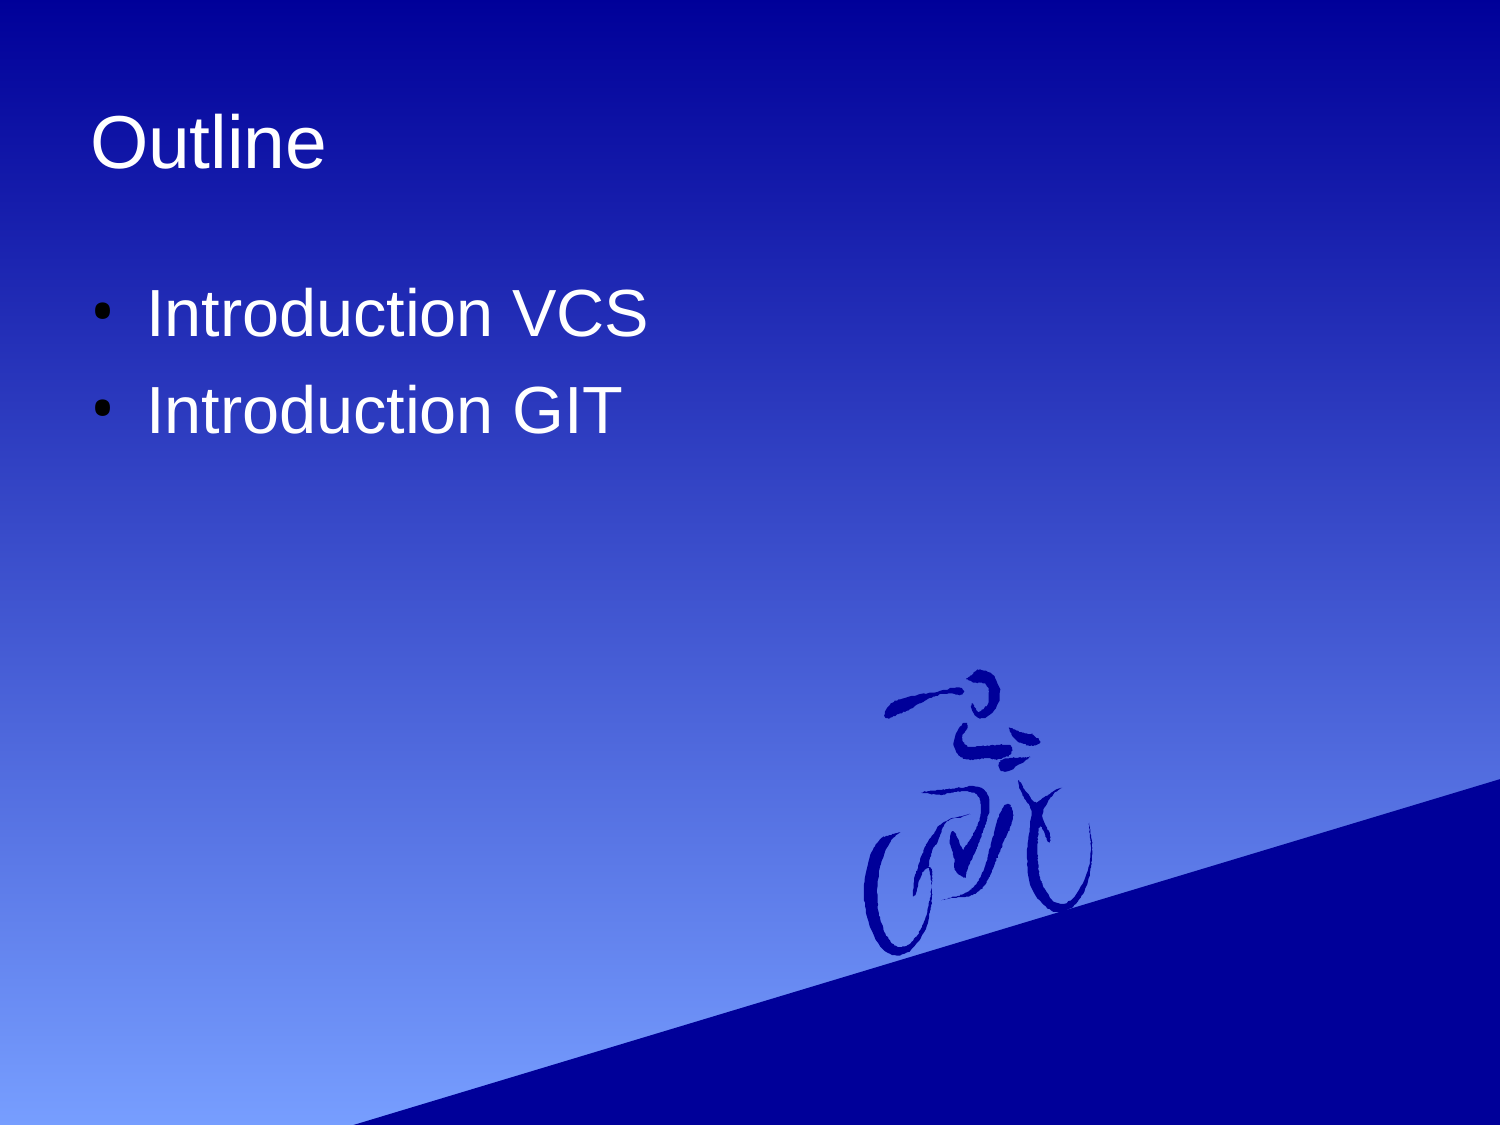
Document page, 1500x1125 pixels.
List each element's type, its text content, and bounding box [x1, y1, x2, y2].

title Outline [75, 45, 1426, 233]
list Introduction VCS Introduction GIT [75, 262, 1426, 1005]
